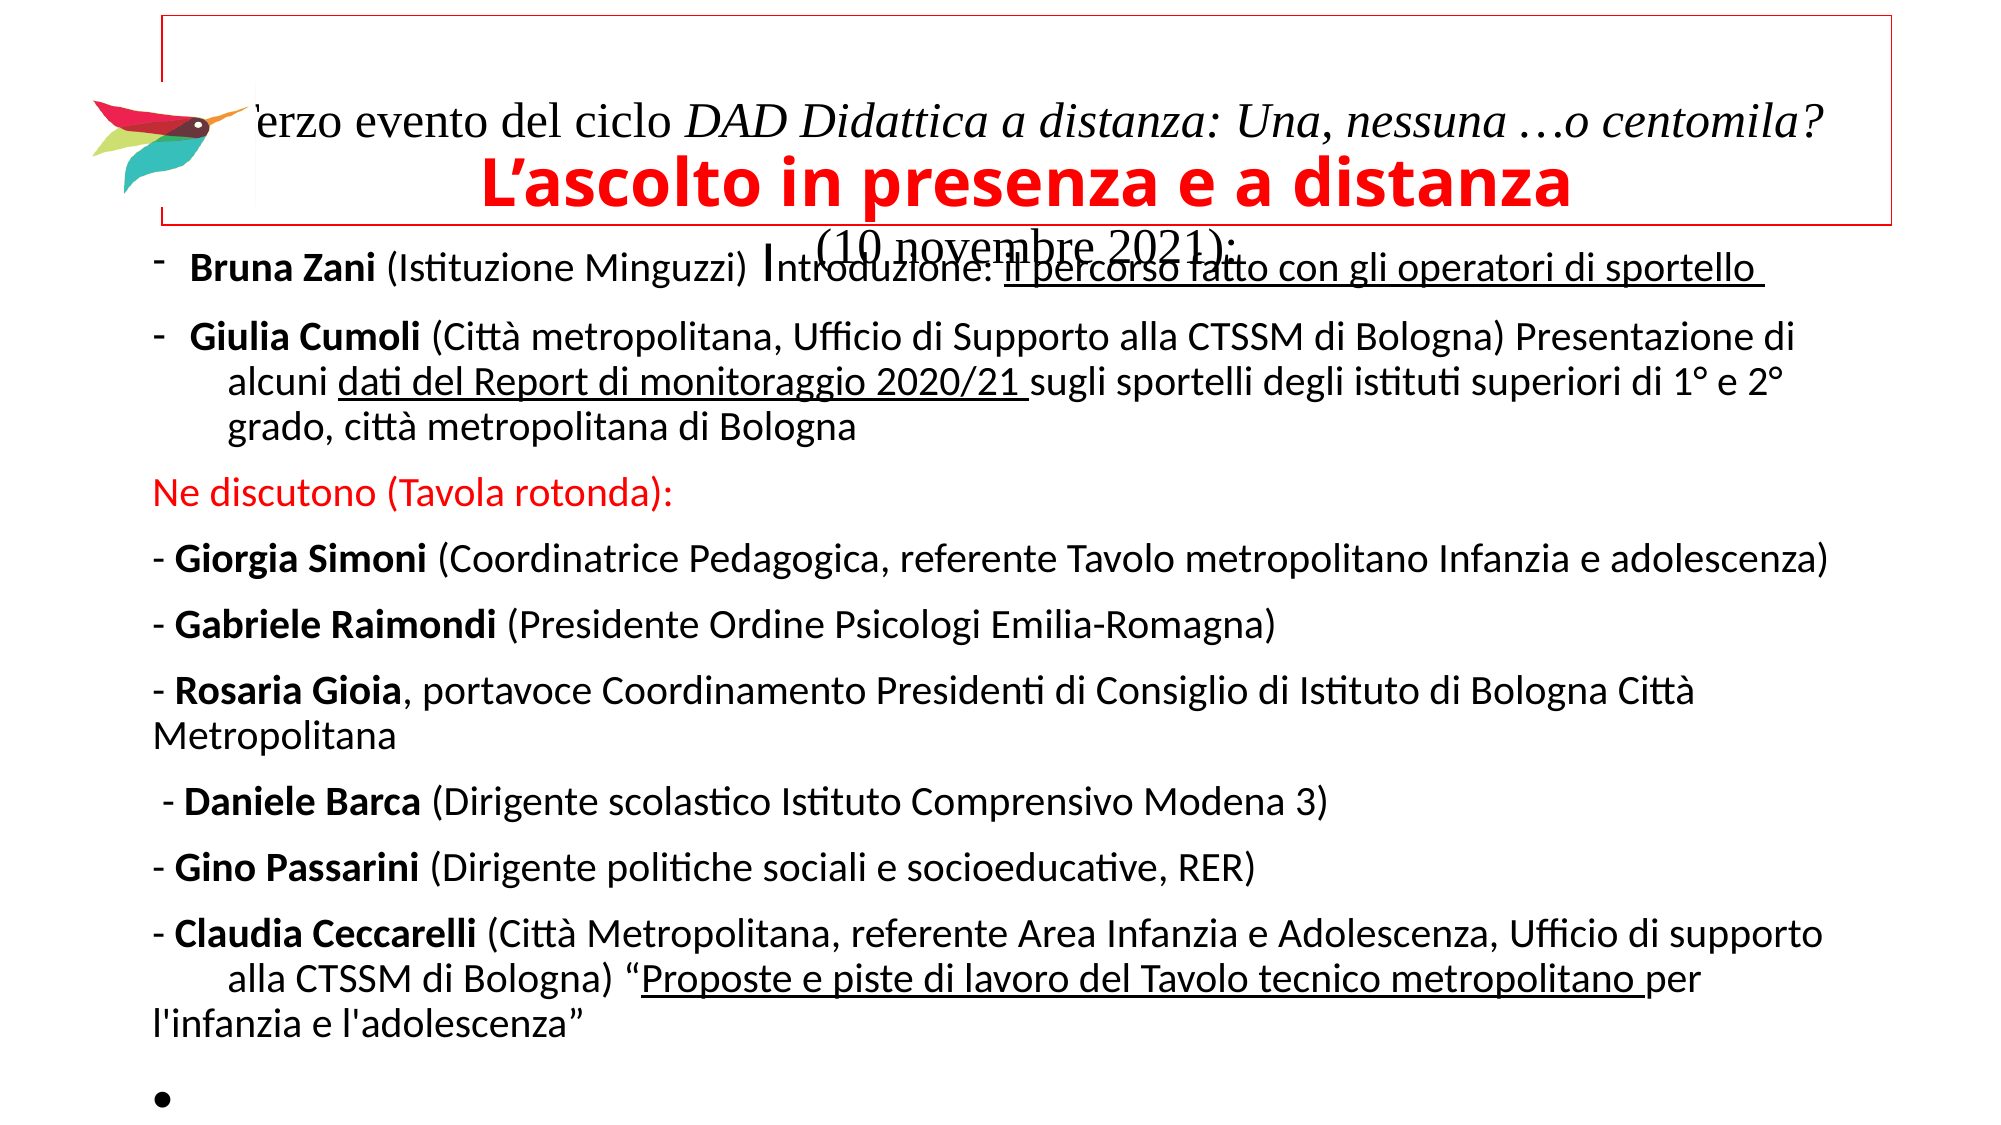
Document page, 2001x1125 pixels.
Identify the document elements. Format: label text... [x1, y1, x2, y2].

picture [64, 82, 256, 207]
list Bruna Zani (Istituzione Minguzzi) Introduzione: il percorso fatto con gli operatori di sportello Giulia Cumoli (Città metropolitana, Ufficio di Supporto alla CTSSM di Bologna) Presentazione di alcuni dati del Report di monitoraggio 2020/21 sugli sportelli degli istituti superiori di 1° e 2° grado, città metropolitana di Bologna Ne discutono (Tavola rotonda): - Giorgia Simoni (Coordinatrice Pedagogica, referente Tavolo metropolitano Infanzia e adolescenza) - Gabriele Raimondi (Presidente Ordine Psicologi Emilia-Romagna) - Rosaria Gioia, portavoce Coordinamento Presidenti di Consiglio di Istituto di Bologna Città Metropolitana - Daniele Barca (Dirigente scolastico Istituto Comprensivo Modena 3) - Gino Passarini (Dirigente politiche sociali e socioeducative, RER) - Claudia Ceccarelli (Città Metropolitana, referente Area Infanzia e Adolescenza, Ufficio di supporto alla CTSSM di Bologna) “Proposte e piste di lavoro del Tavolo tecnico metropolitano per l'infanzia e l'adolescenza” [137, 223, 1863, 1109]
title Terzo evento del ciclo DAD Didattica a distanza: Una, nessuna …o centomila? L’ascolto in presenza e a distanza (10 novembre 2021): [162, 15, 1892, 225]
